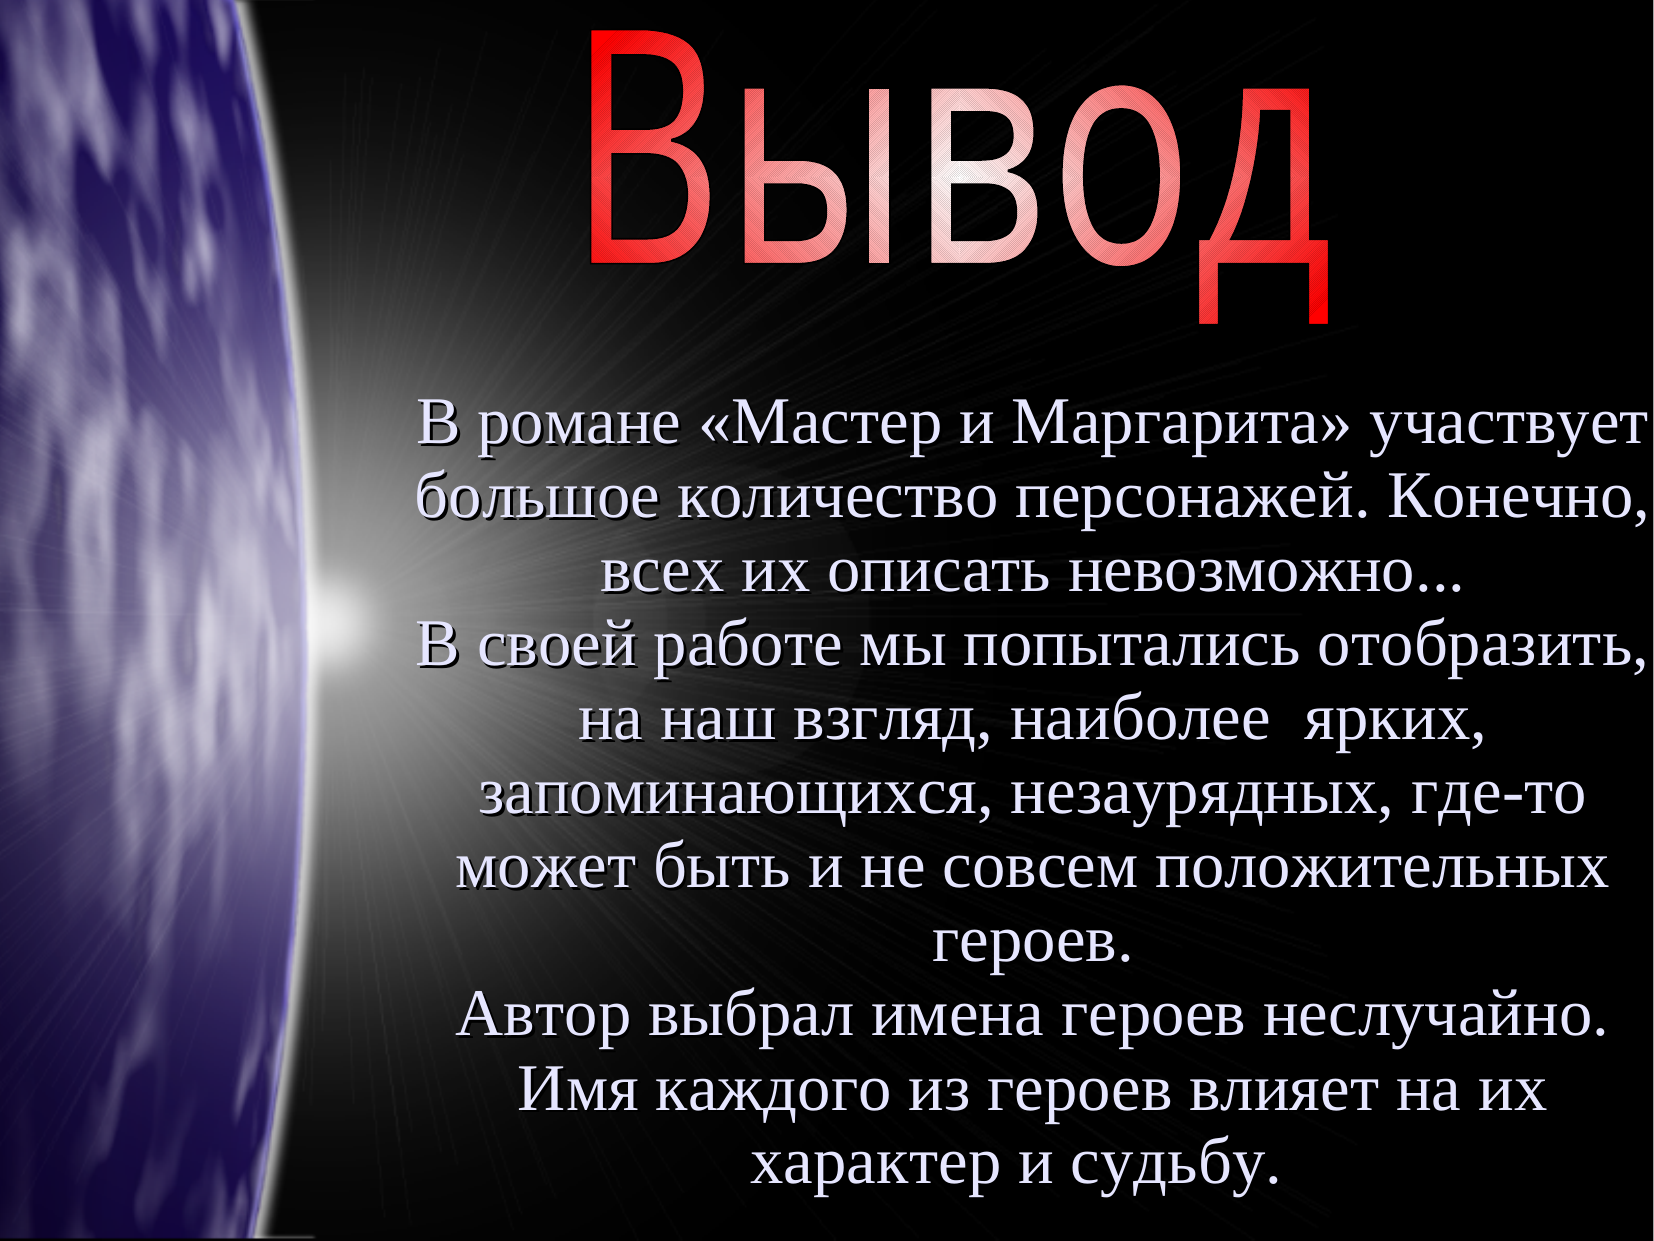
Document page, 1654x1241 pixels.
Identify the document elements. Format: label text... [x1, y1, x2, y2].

picture [0, 0, 1654, 1241]
text_box Вывод [1198, 87, 1329, 325]
subtitle В романе «Мастер и Маргарита» участвует большое количество персонажей. Конечно, всех их описать невозможно... В своей работе мы попытались отобразить, на наш взгляд, наиболее ярких, запоминающихся, незаурядных, где-то может быть и не совсем положительных героев. Автор выбрал имена героев неслучайно. Имя каждого из героев влияет на их характер и судьбу. [413, 383, 1654, 1199]
text_box Вывод [1061, 84, 1181, 267]
text_box Вывод [930, 87, 1039, 264]
text_box Вывод [743, 87, 848, 264]
text_box Вывод [868, 87, 890, 264]
text_box Вывод [590, 29, 711, 264]
